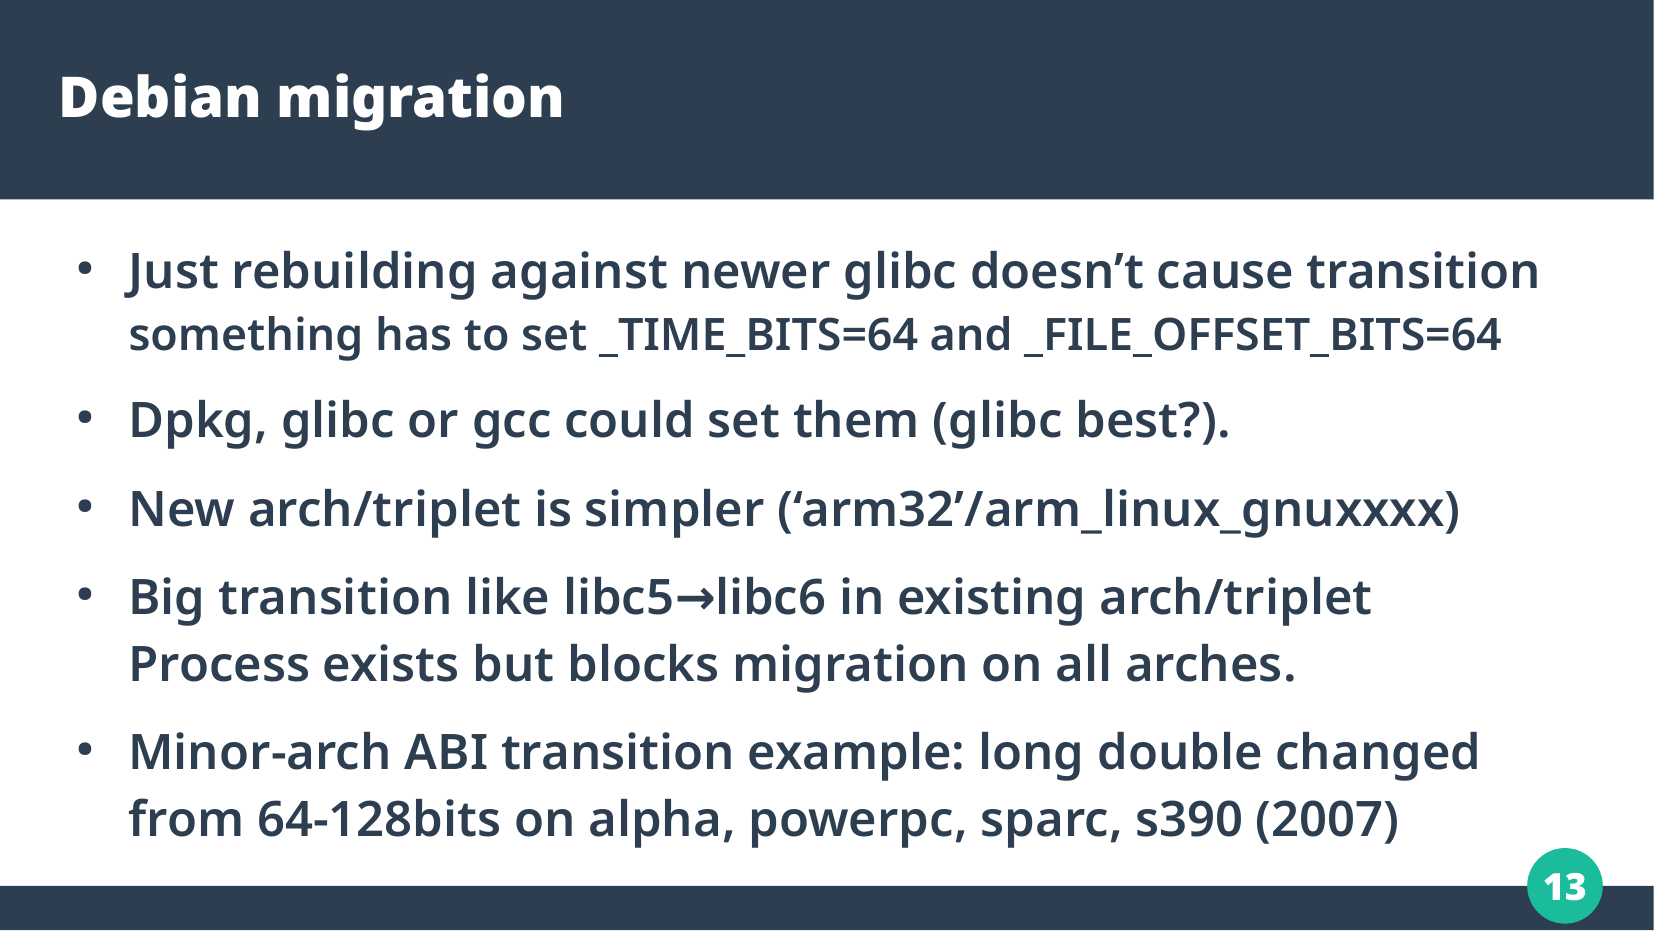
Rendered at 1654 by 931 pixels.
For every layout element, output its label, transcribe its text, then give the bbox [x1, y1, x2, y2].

title Debian migration [59, 37, 1595, 155]
list Just rebuilding against newer glibc doesn’t cause transition something has to set _TIME_BITS=64 and _FILE_OFFSET_BITS=64 Dpkg, glibc or gcc could set them (glibc best?). New arch/triplet is simpler (‘arm32’/arm_linux_gnuxxxx) Big transition like libc5→libc6 in existing arch/triplet Process exists but blocks migration on all arches. Minor-arch ABI transition example: long double changed from 64-128bits on alpha, powerpc, sparc, s390 (2007) [59, 236, 1595, 857]
